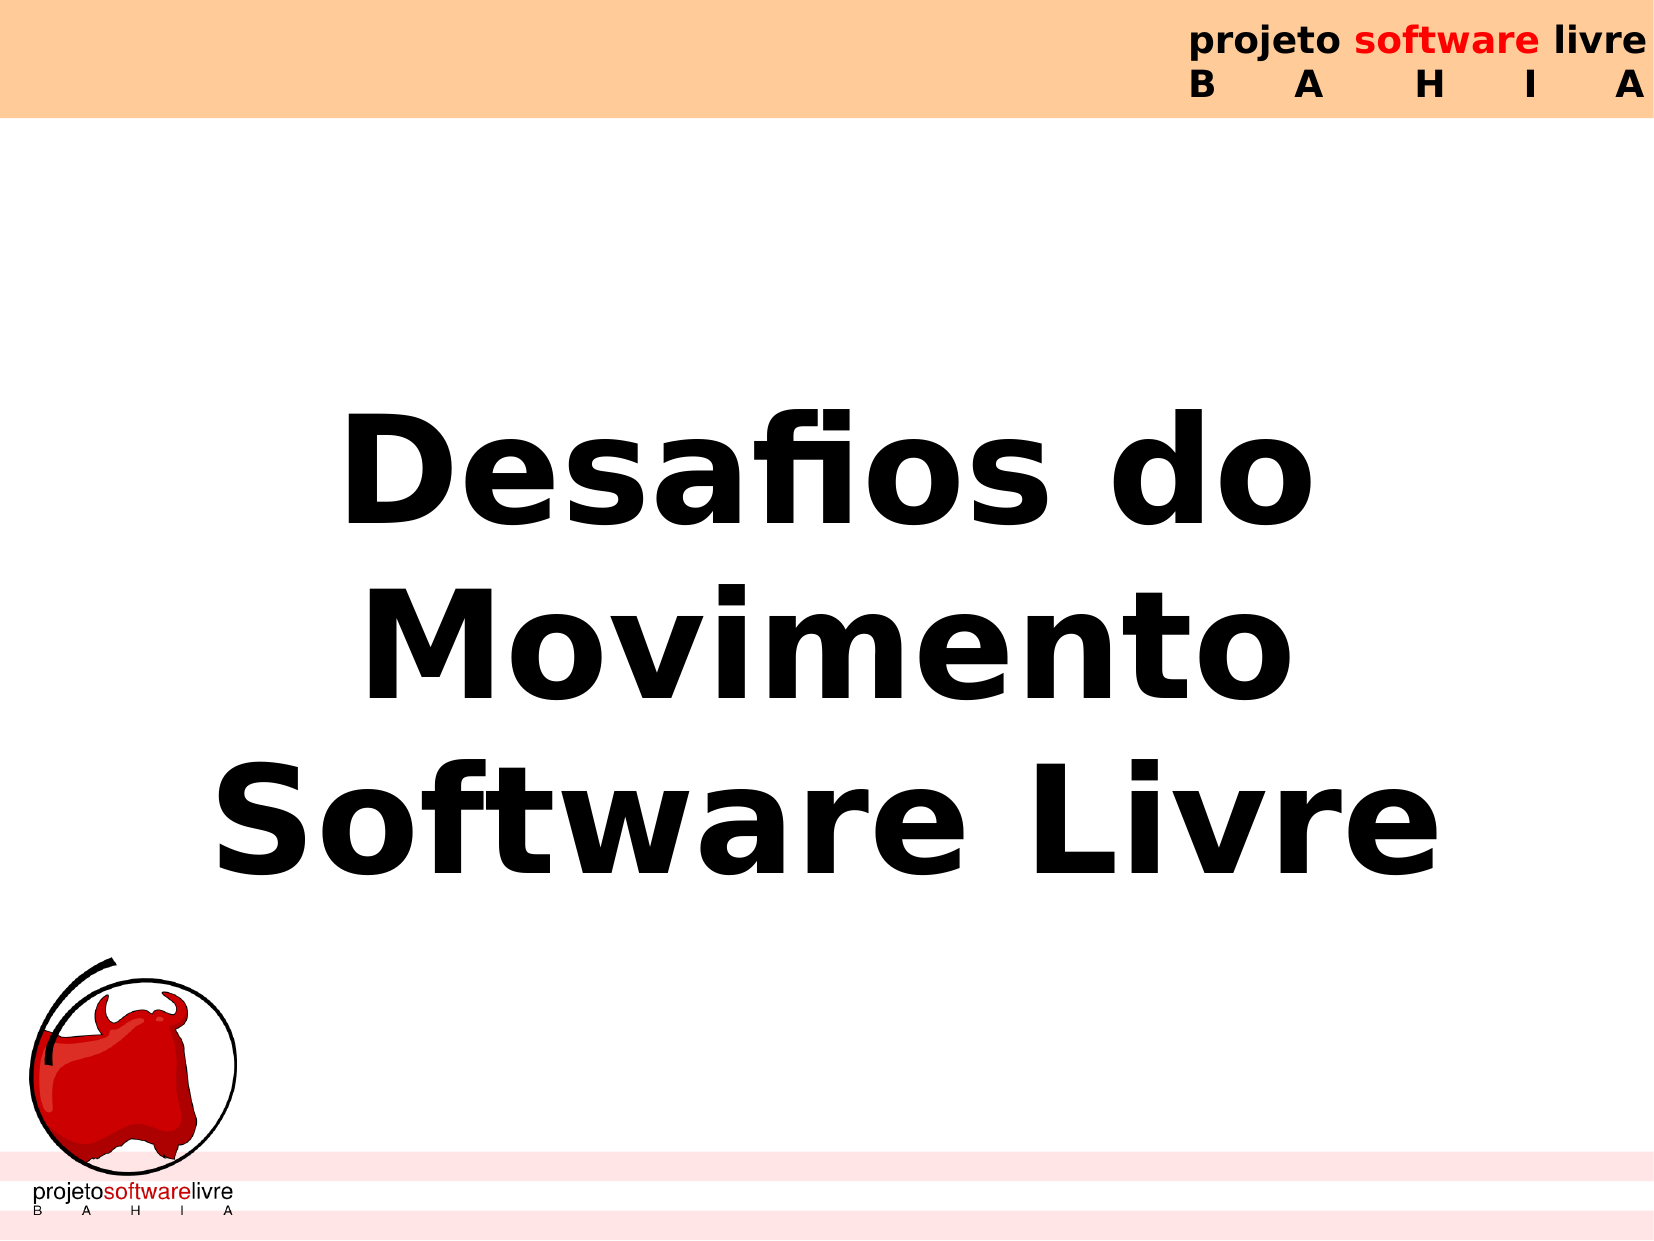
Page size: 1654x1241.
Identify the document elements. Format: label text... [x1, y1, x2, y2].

title Desafios do Movimento Software Livre [82, 384, 1571, 909]
picture [29, 957, 237, 1215]
